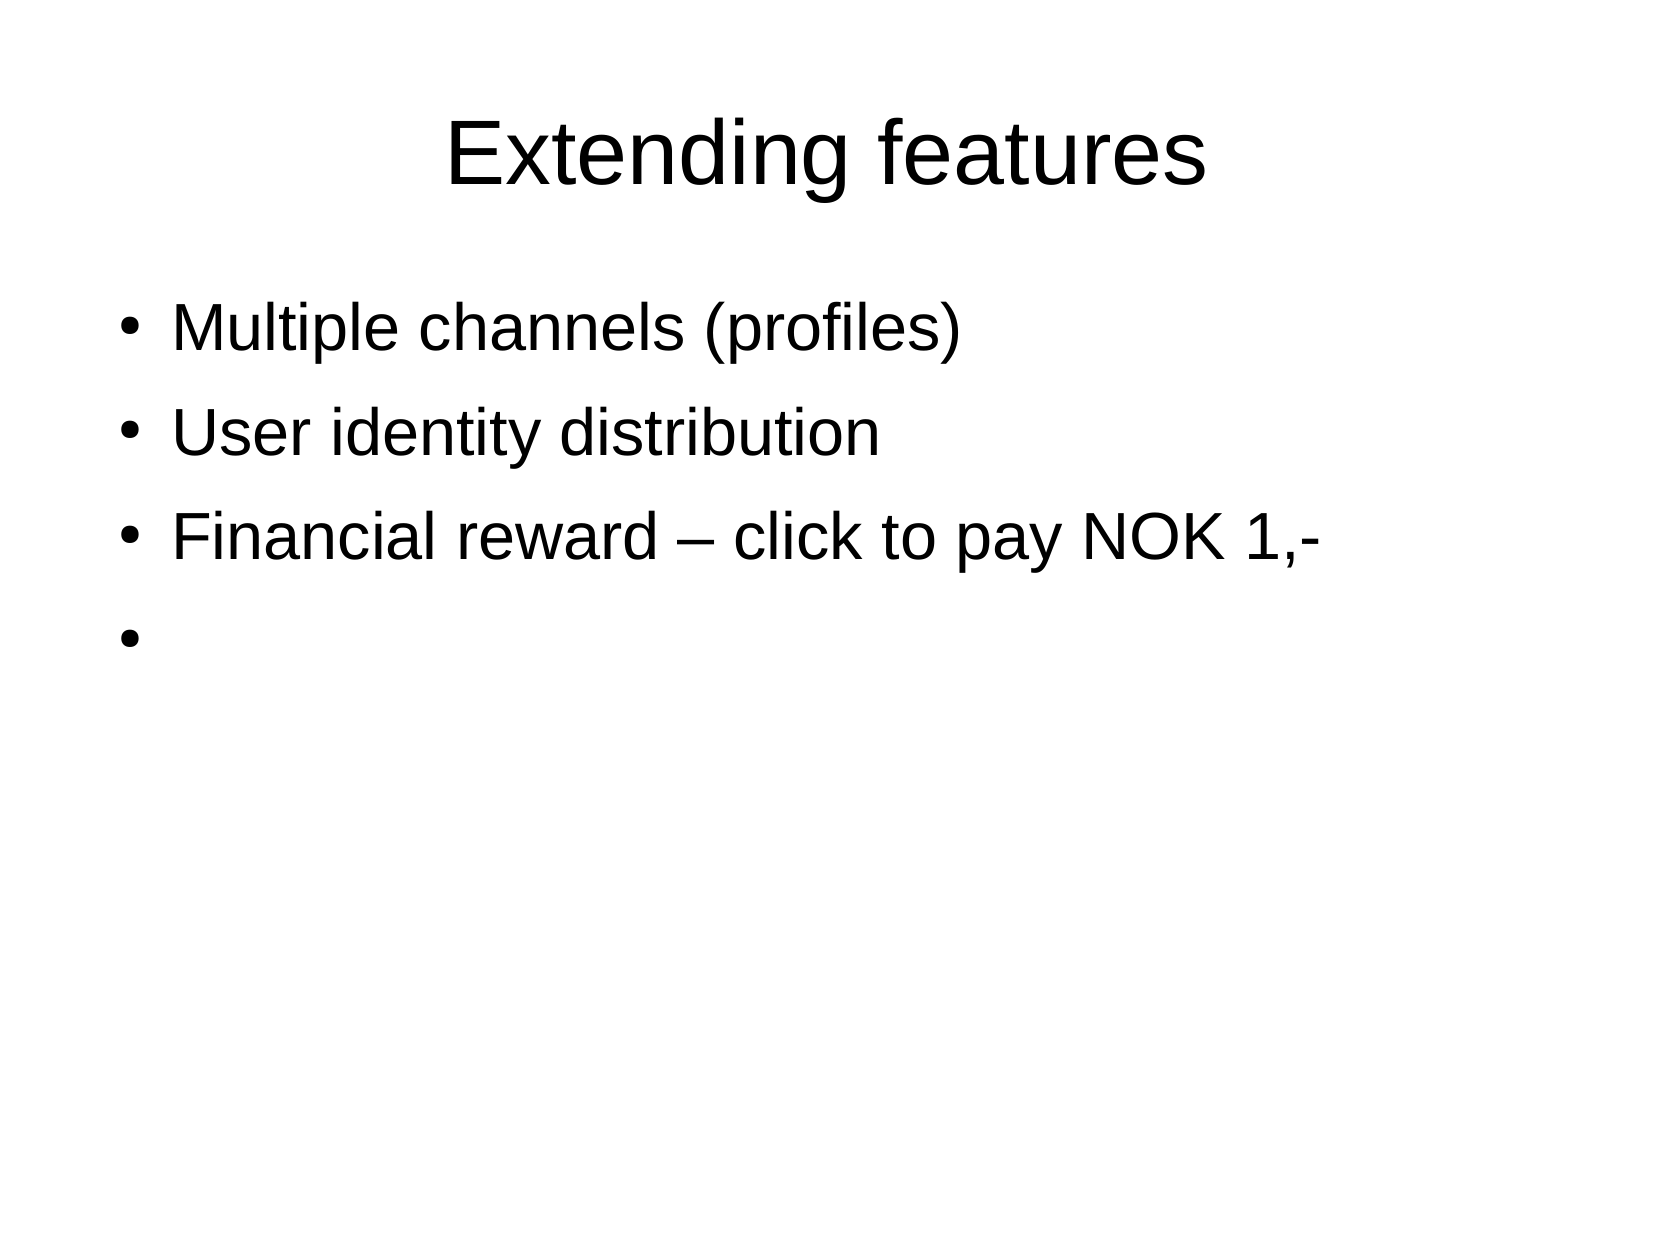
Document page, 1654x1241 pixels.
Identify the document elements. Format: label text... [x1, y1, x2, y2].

title Extending features [82, 49, 1571, 257]
list Multiple channels (profiles) User identity distribution Financial reward – click to pay NOK 1,- [82, 290, 1571, 1109]
